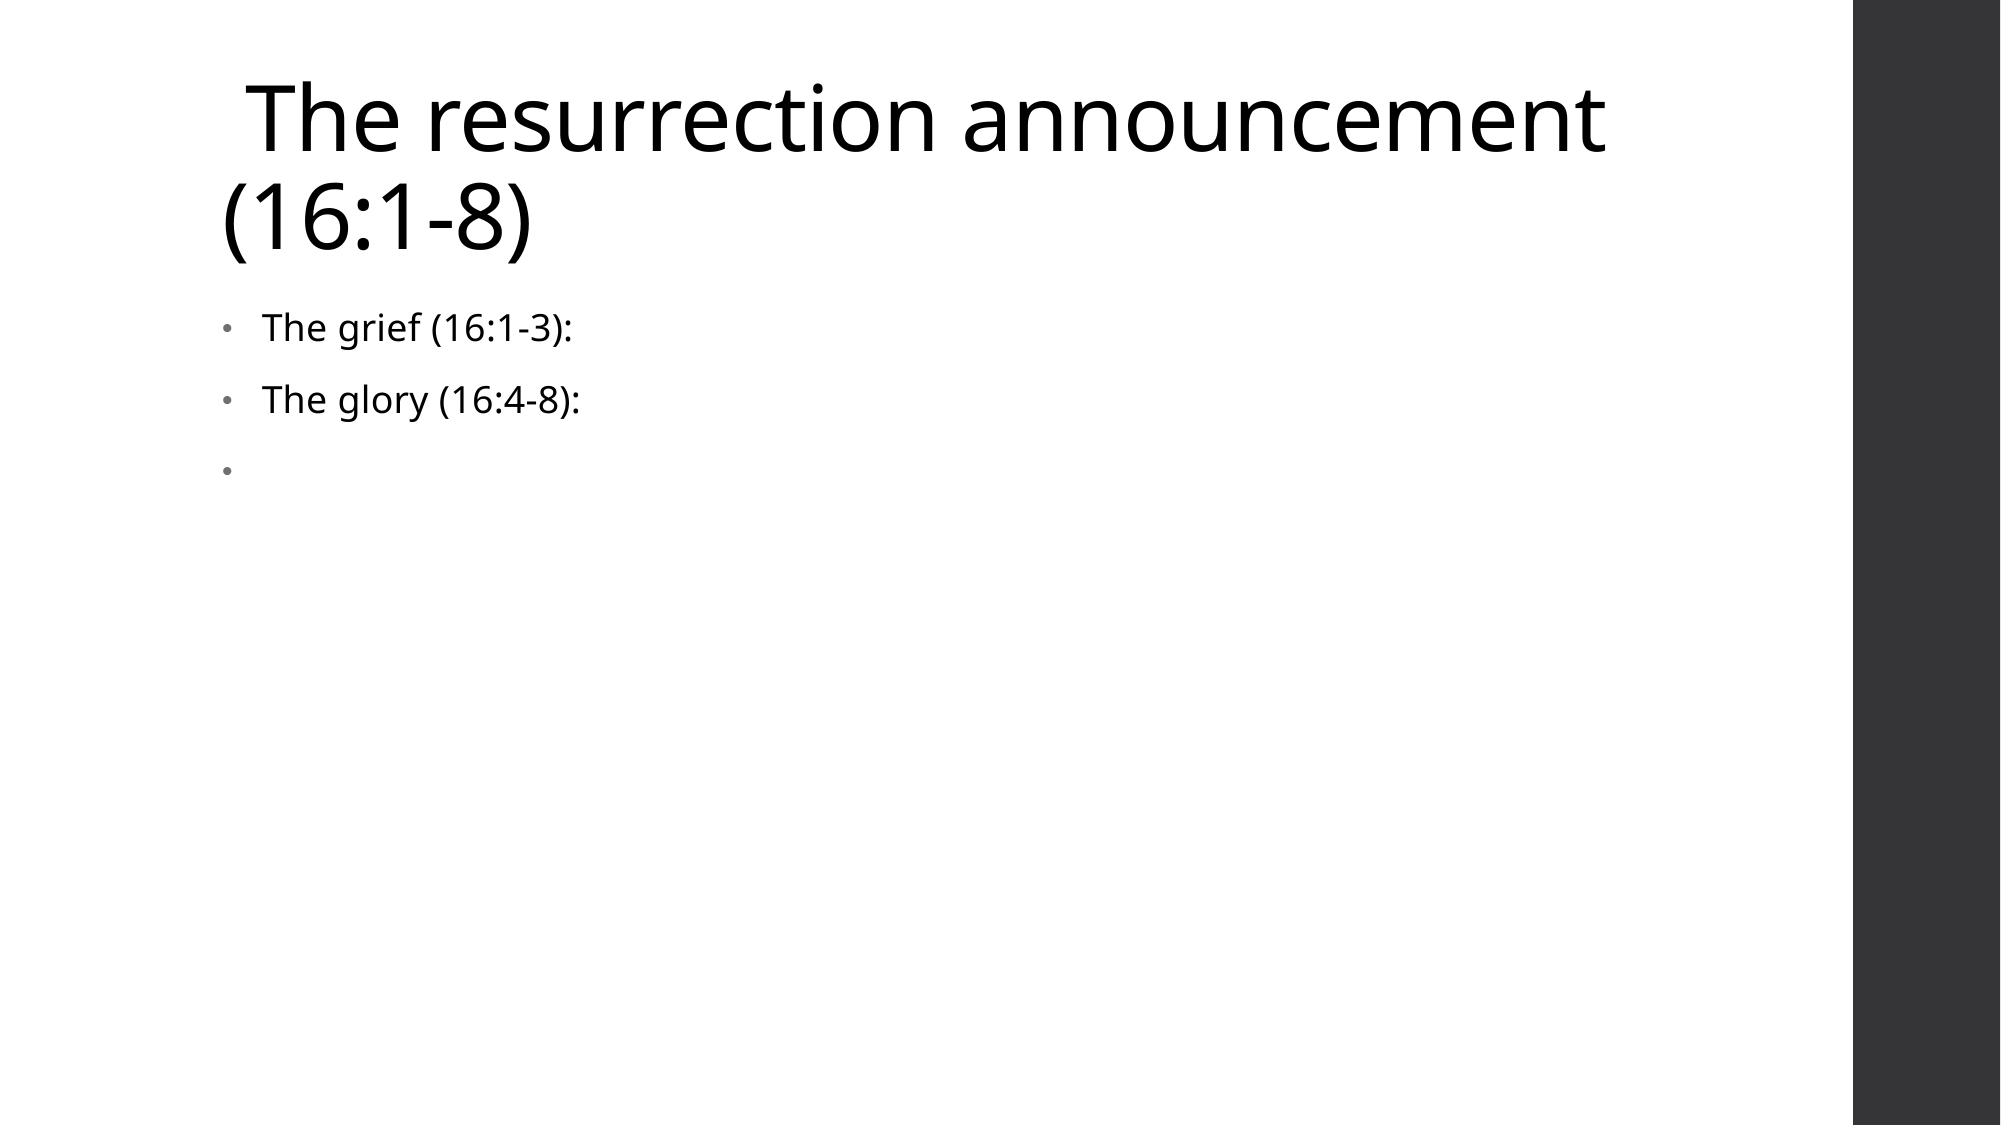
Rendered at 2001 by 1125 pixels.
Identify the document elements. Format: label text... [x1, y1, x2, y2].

title The resurrection announcement (16:1-8) [206, 60, 1797, 278]
list The grief (16:1-3): The glory (16:4-8): [206, 299, 1617, 1014]
